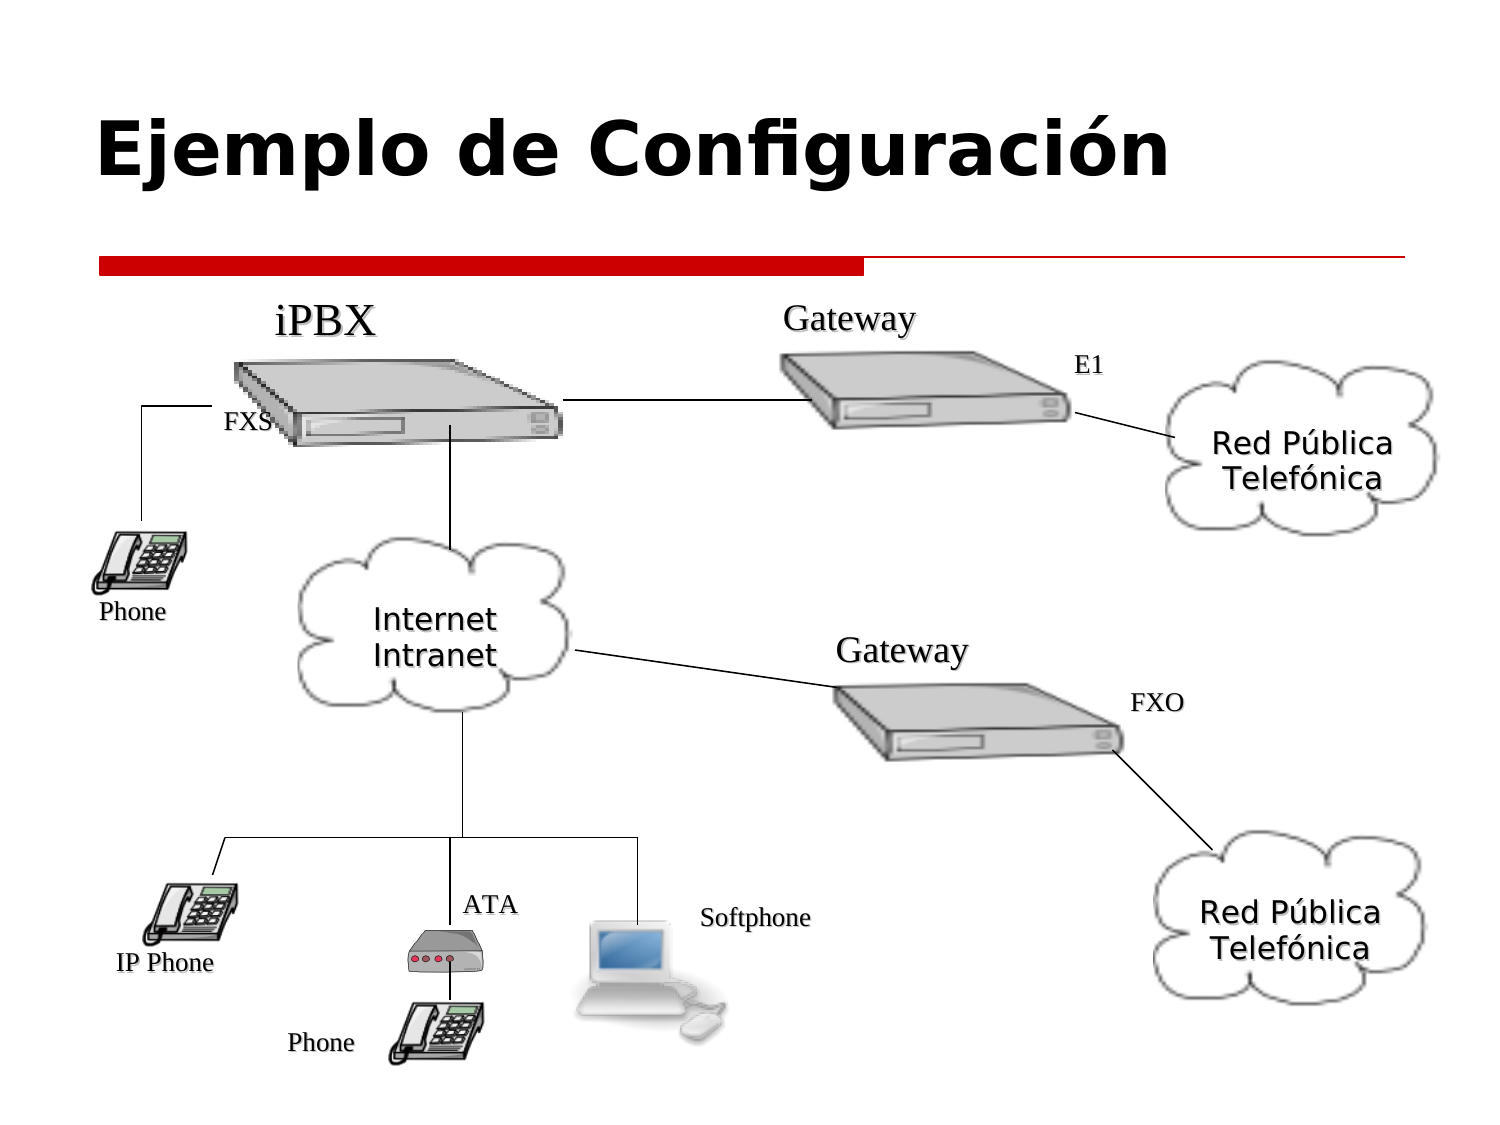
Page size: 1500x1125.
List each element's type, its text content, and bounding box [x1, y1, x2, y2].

picture [562, 899, 739, 1063]
text_box Phone [98, 594, 222, 627]
text_box Internet Intranet [297, 521, 573, 754]
picture [815, 628, 1133, 823]
text_box iPBX [274, 290, 392, 346]
text_box [100, 258, 864, 275]
text_box Gateway [782, 293, 999, 340]
text_box Red Pública Telefónica [1165, 344, 1441, 578]
text_box Gateway [835, 625, 1051, 672]
text_box ATA [462, 887, 531, 921]
picture [387, 991, 490, 1075]
text_box IP Phone [115, 945, 238, 979]
title Ejemplo de Configuración [94, 50, 1408, 250]
text_box Softphone [699, 900, 888, 933]
text_box Red Pública Telefónica [1153, 814, 1429, 1047]
picture [405, 916, 488, 988]
picture [212, 296, 572, 517]
picture [141, 872, 244, 956]
text_box FXS [223, 404, 292, 437]
picture [762, 296, 1080, 491]
text_box Phone [287, 1025, 410, 1058]
picture [90, 520, 193, 605]
text_box FXO [1130, 684, 1199, 718]
text_box E1 [1074, 347, 1143, 381]
